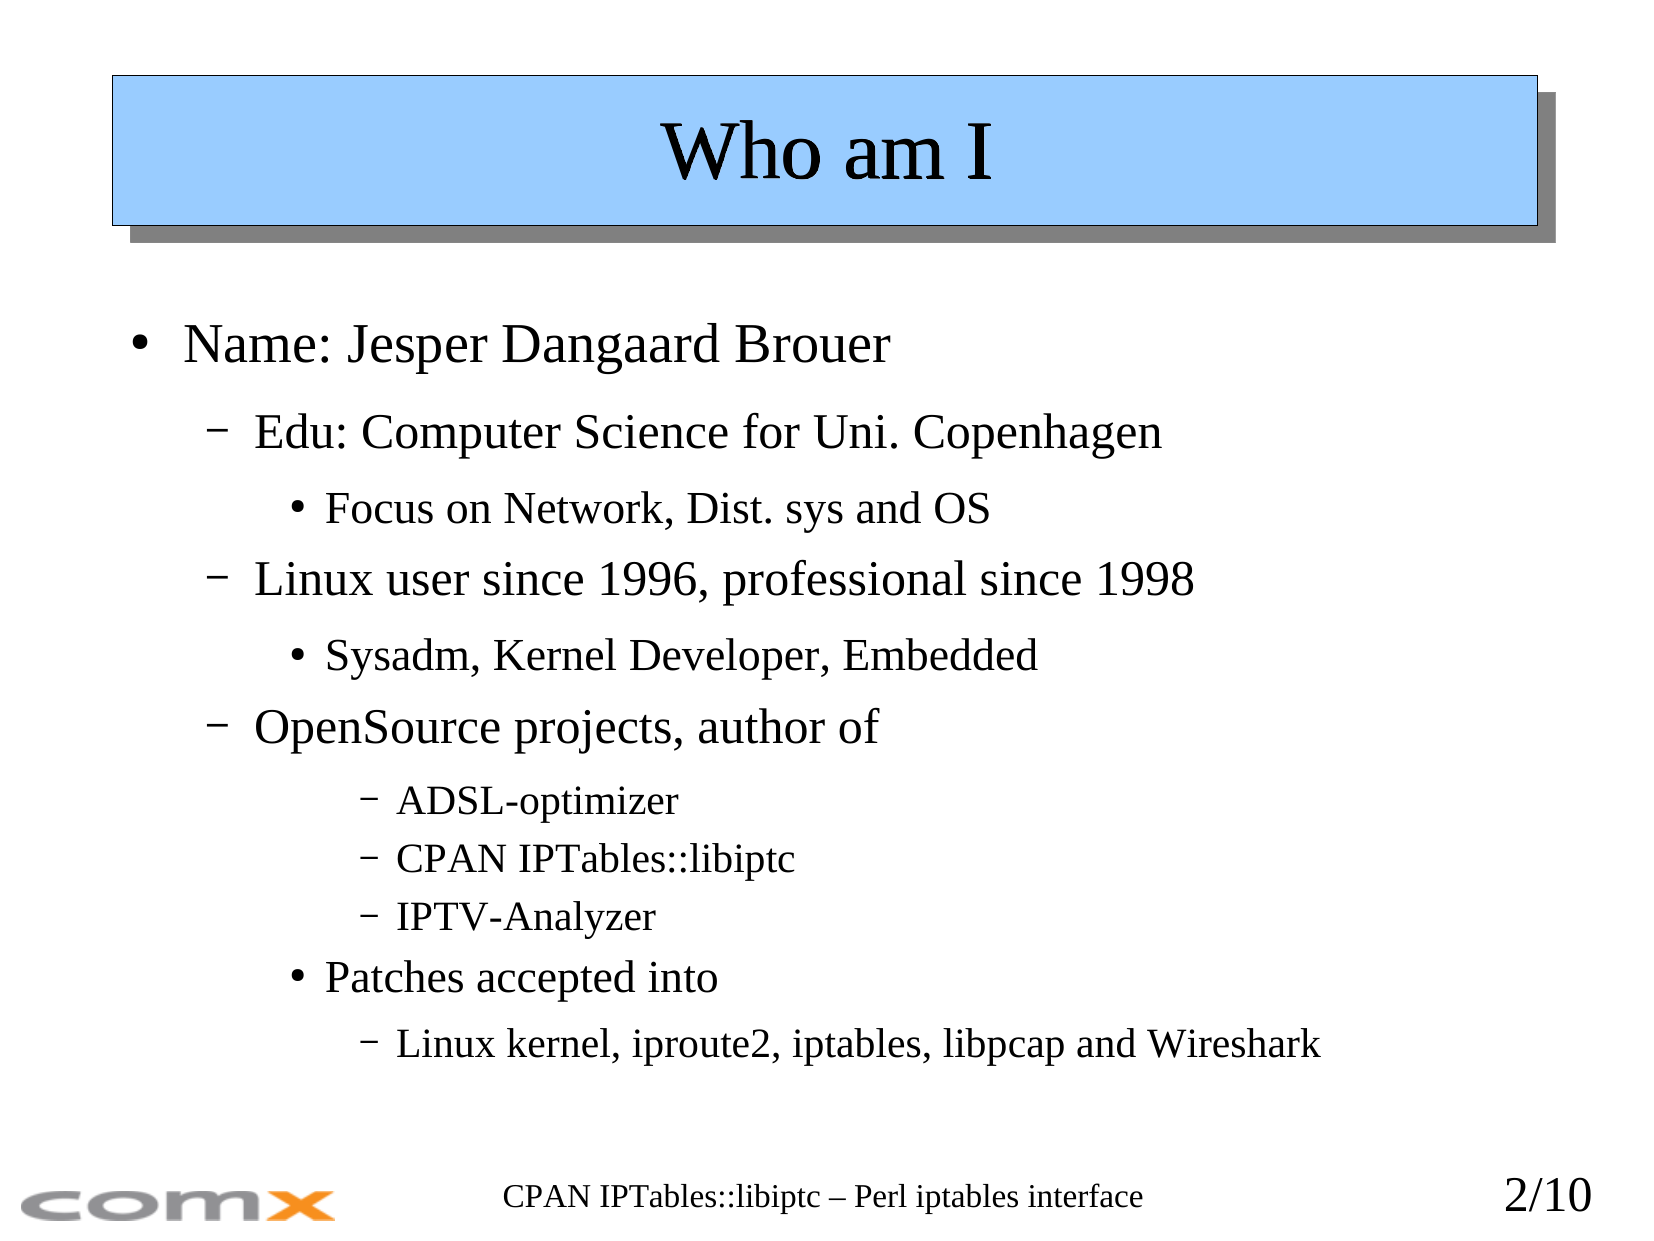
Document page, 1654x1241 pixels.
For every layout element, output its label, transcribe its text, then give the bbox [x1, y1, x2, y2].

title Who am I [116, 75, 1538, 226]
list Name: Jesper Dangaard Brouer Edu: Computer Science for Uni. Copenhagen Focus on Network, Dist. sys and OS Linux user since 1996, professional since 1998 Sysadm, Kernel Developer, Embedded OpenSource projects, author of ADSL-optimizer CPAN IPTables::libiptc IPTV-Analyzer Patches accepted into Linux kernel, iproute2, iptables, libpcap and Wireshark [112, 311, 1538, 1100]
picture [21, 1191, 335, 1221]
